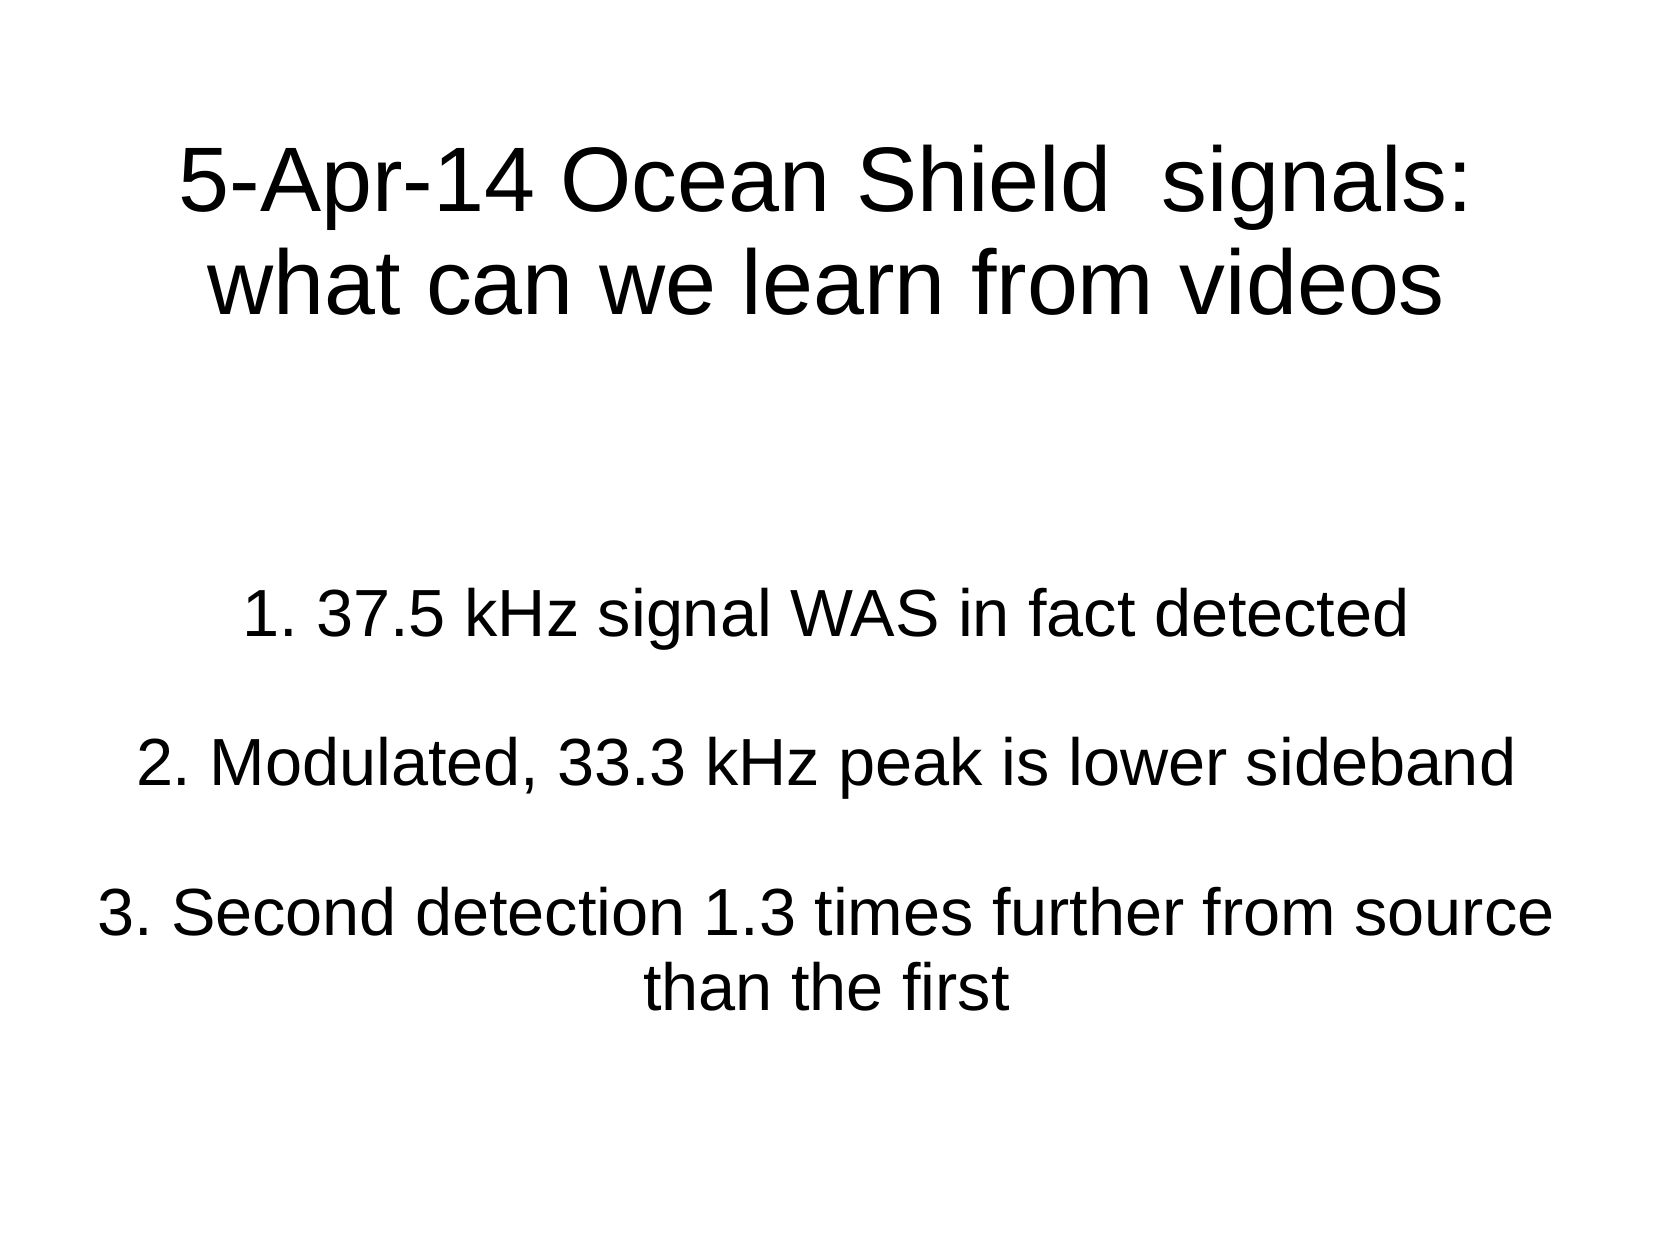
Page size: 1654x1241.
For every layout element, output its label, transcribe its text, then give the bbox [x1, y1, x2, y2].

subtitle 1. 37.5 kHz signal WAS in fact detected 2. Modulated, 33.3 kHz peak is lower sideband 3. Second detection 1.3 times further from source than the first [82, 575, 1571, 1025]
title 5-Apr-14 Ocean Shield signals: what can we learn from videos [82, 49, 1571, 414]
